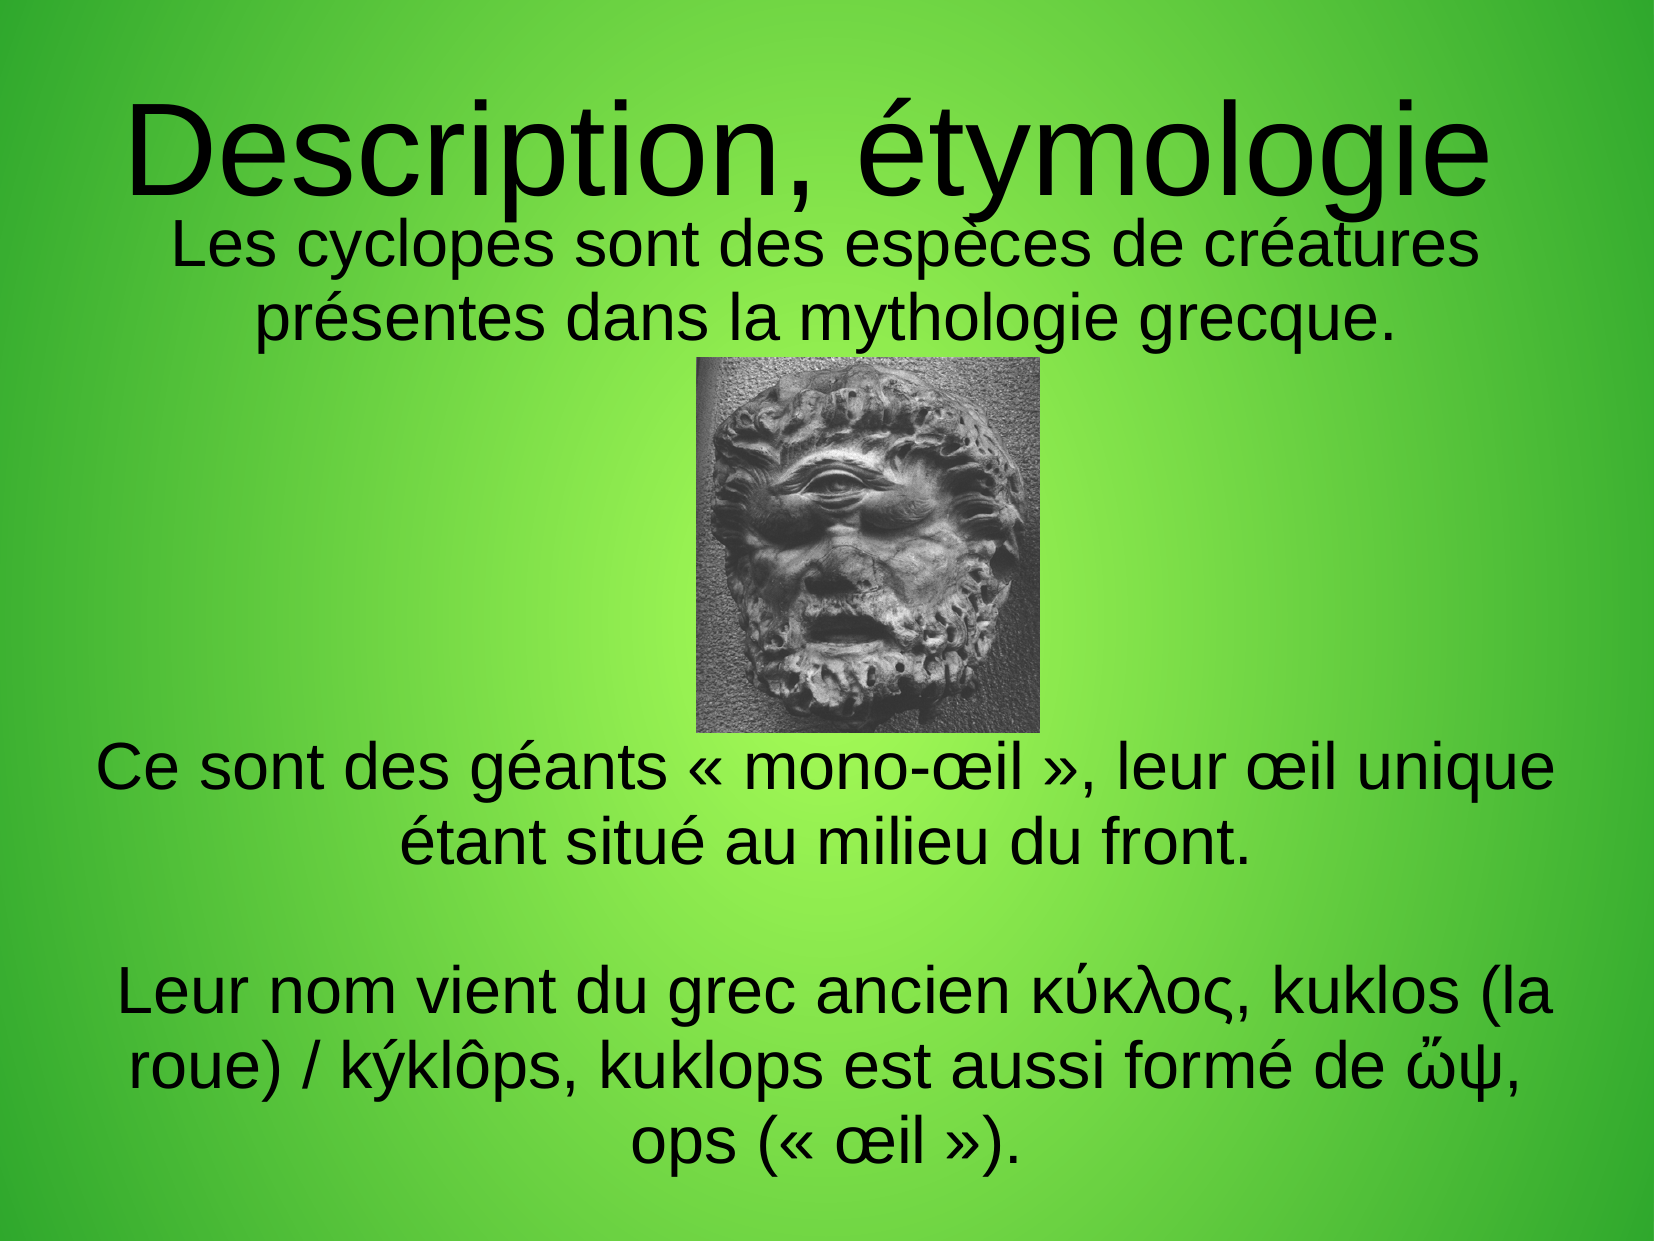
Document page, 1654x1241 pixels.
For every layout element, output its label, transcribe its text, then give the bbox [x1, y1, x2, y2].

picture [696, 357, 1040, 733]
title Description, étymologie [82, 47, 1571, 205]
subtitle Les cyclopes sont des espèces de créatures présentes dans la mythologie grecque. Ce sont des géants « mono-œil », leur œil unique étant situé au milieu du front. Leur nom vient du grec ancien κύκλος, kuklos (la roue) / kýklôps, kuklops est aussi formé de ὤψ, ops (« œil »). [82, 205, 1571, 1178]
